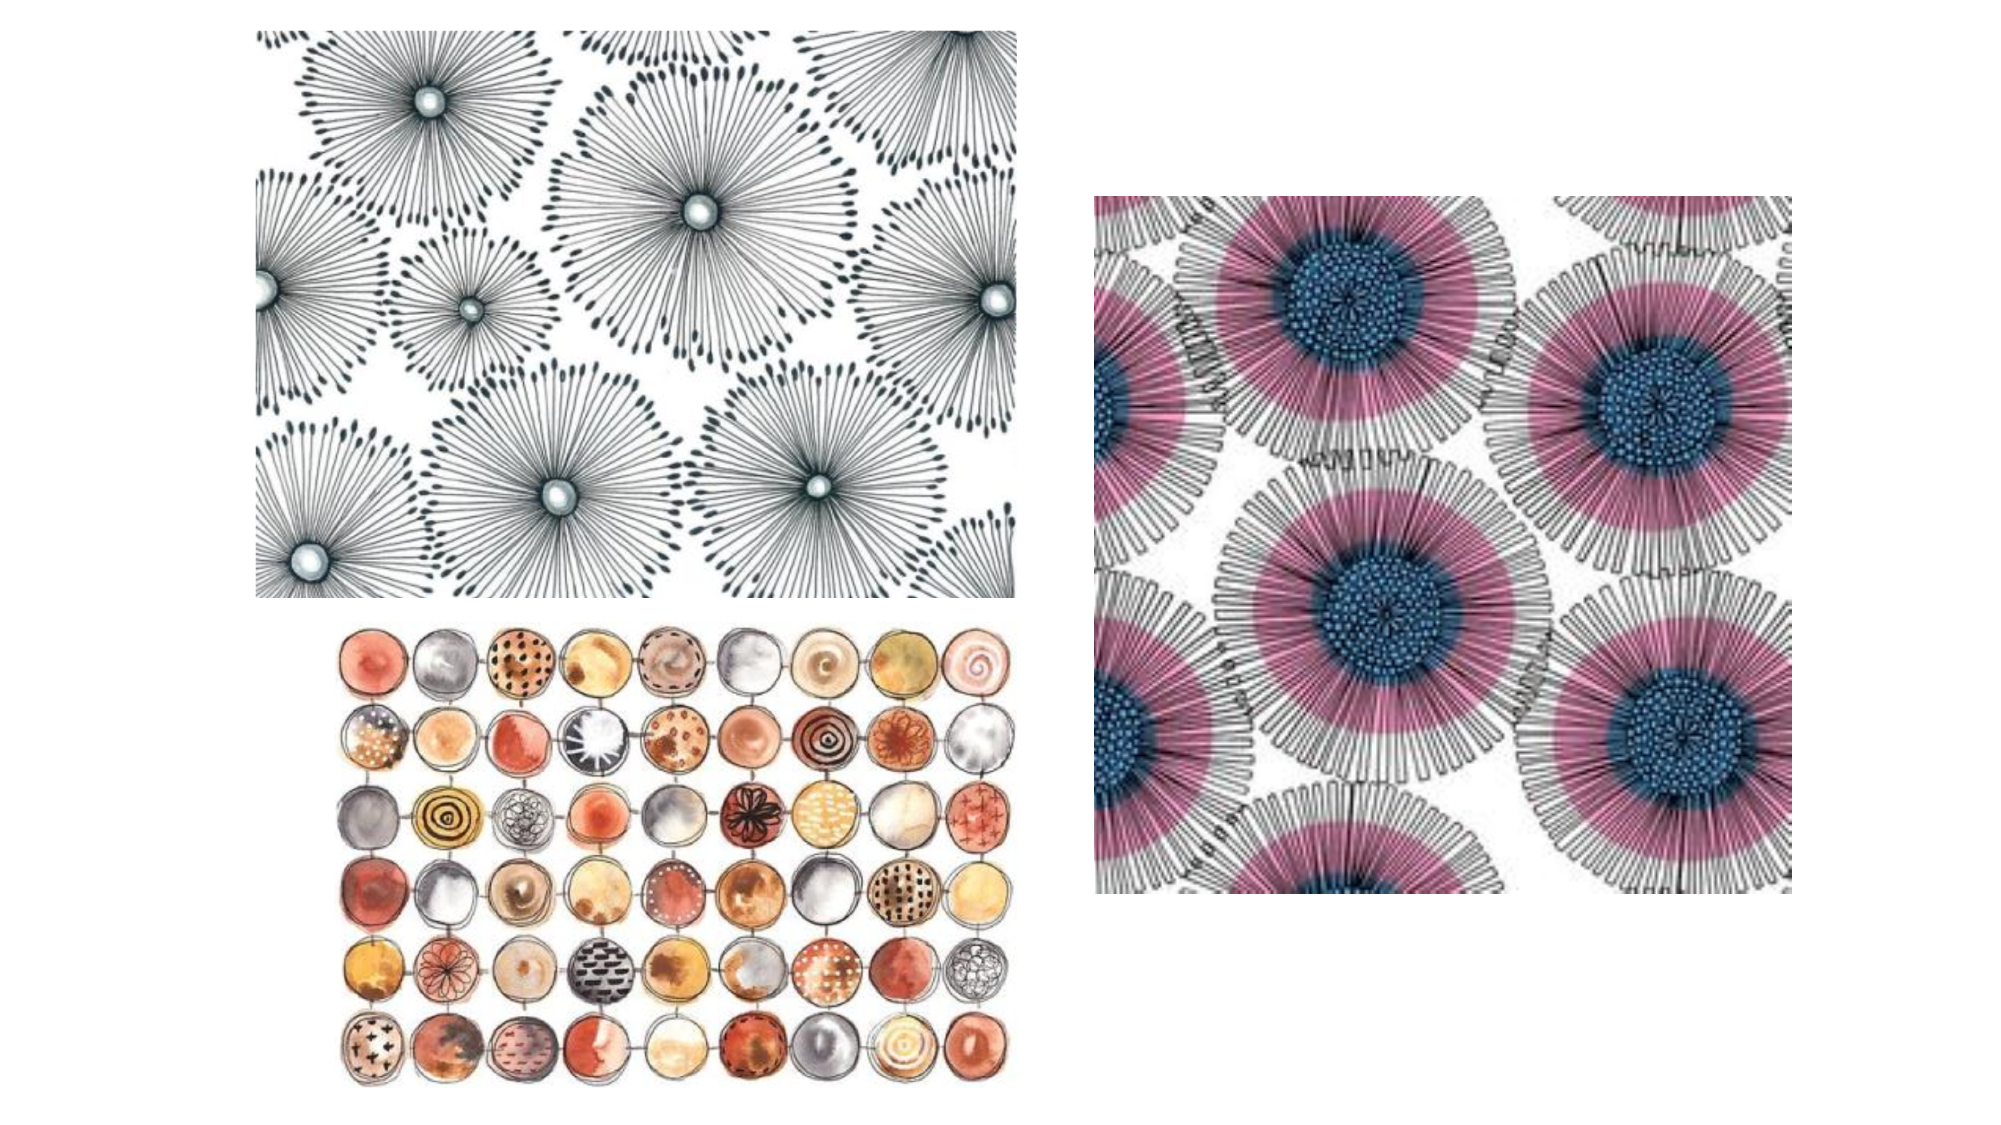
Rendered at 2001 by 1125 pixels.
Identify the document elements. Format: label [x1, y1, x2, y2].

picture [255, 30, 1017, 598]
picture [1094, 196, 1792, 894]
picture [334, 621, 1017, 1088]
